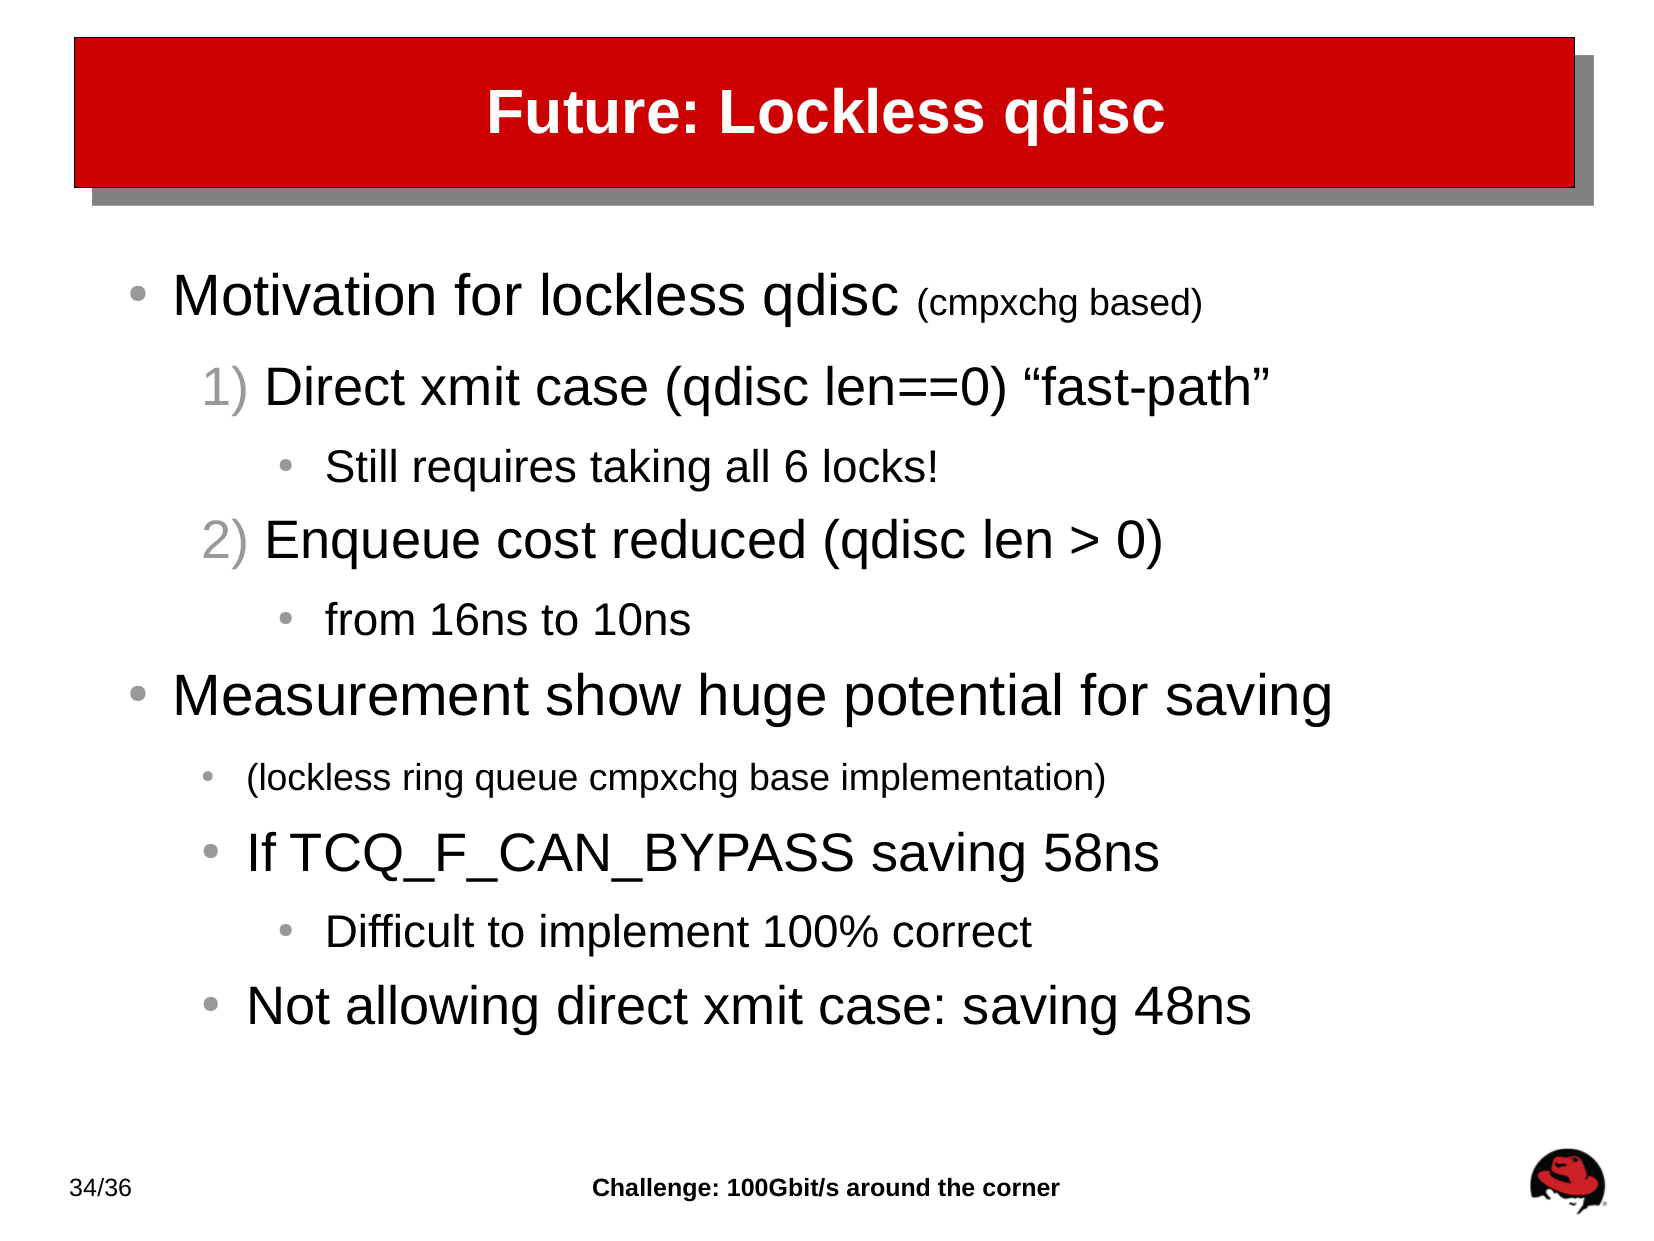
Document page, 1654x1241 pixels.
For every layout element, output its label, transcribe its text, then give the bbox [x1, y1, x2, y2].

list Motivation for lockless qdisc (cmpxchg based) Direct xmit case (qdisc len==0) “fast-path” Still requires taking all 6 locks! Enqueue cost reduced (qdisc len > 0) from 16ns to 10ns Measurement show huge potential for saving (lockless ring queue cmpxchg base implementation) If TCQ_F_CAN_BYPASS saving 58ns Difficult to implement 100% correct Not allowing direct xmit case: saving 48ns [112, 262, 1538, 1115]
title Future: Lockless qdisc [116, 37, 1538, 188]
picture [1529, 1146, 1613, 1224]
